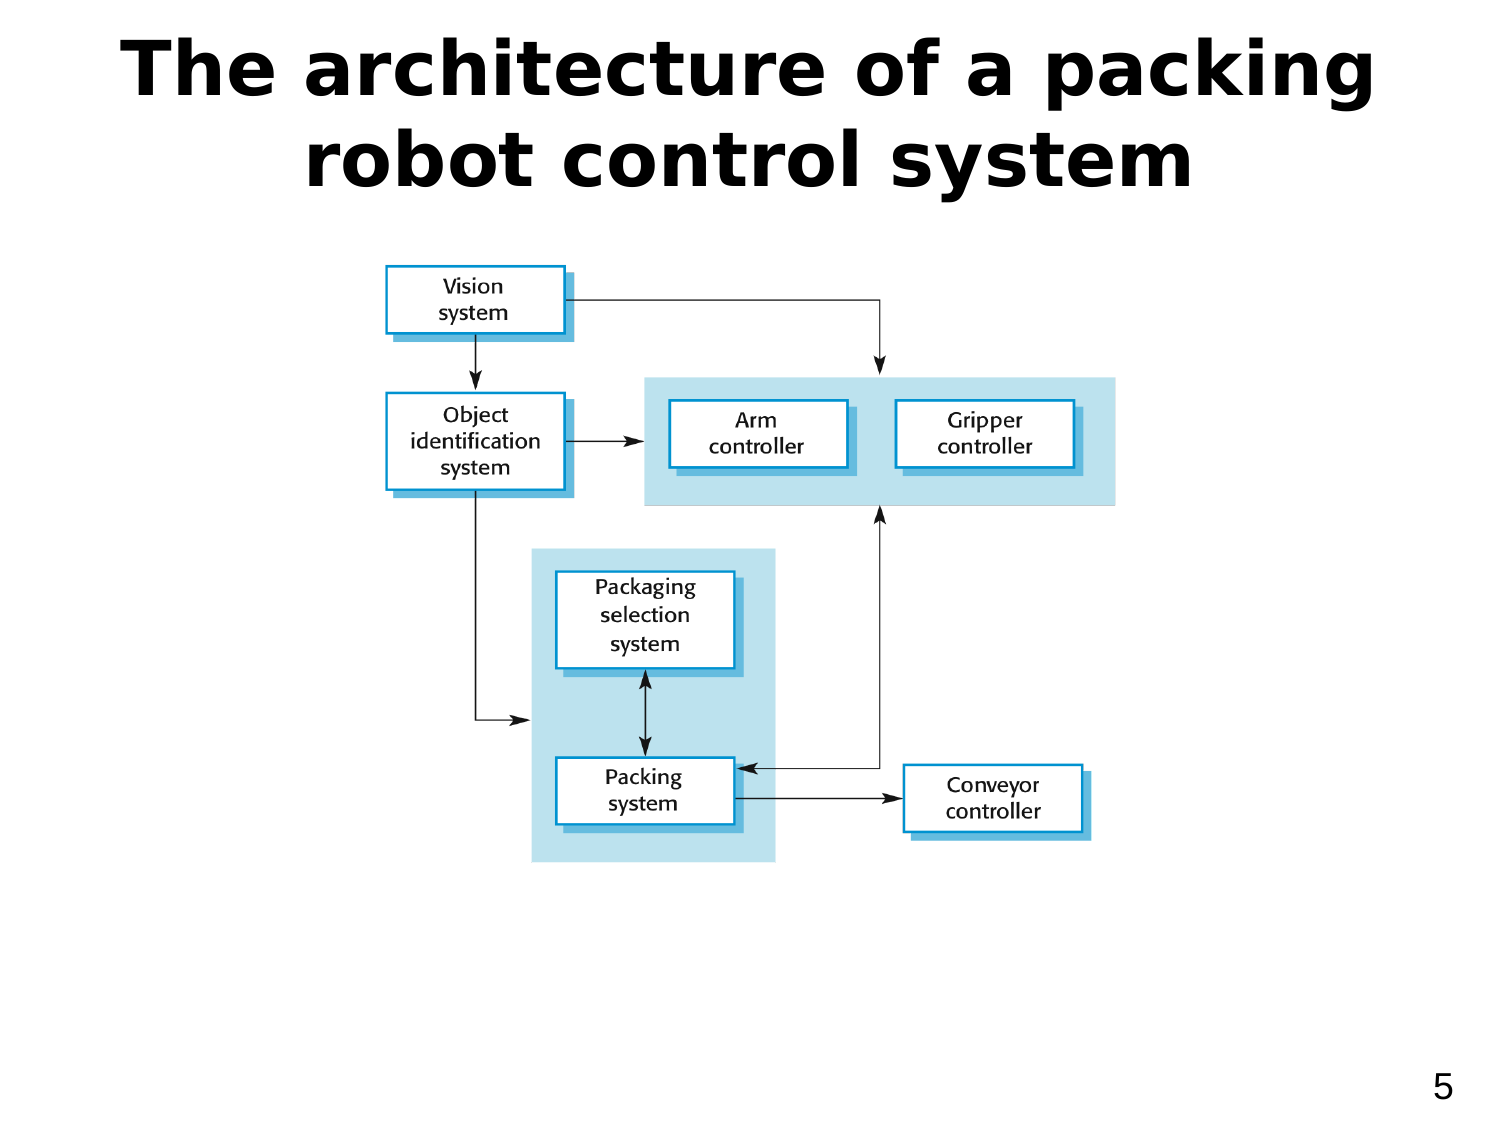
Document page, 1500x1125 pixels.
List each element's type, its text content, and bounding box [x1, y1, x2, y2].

title The architecture of a packing robot control system [75, 44, 1425, 177]
picture [383, 263, 1116, 916]
